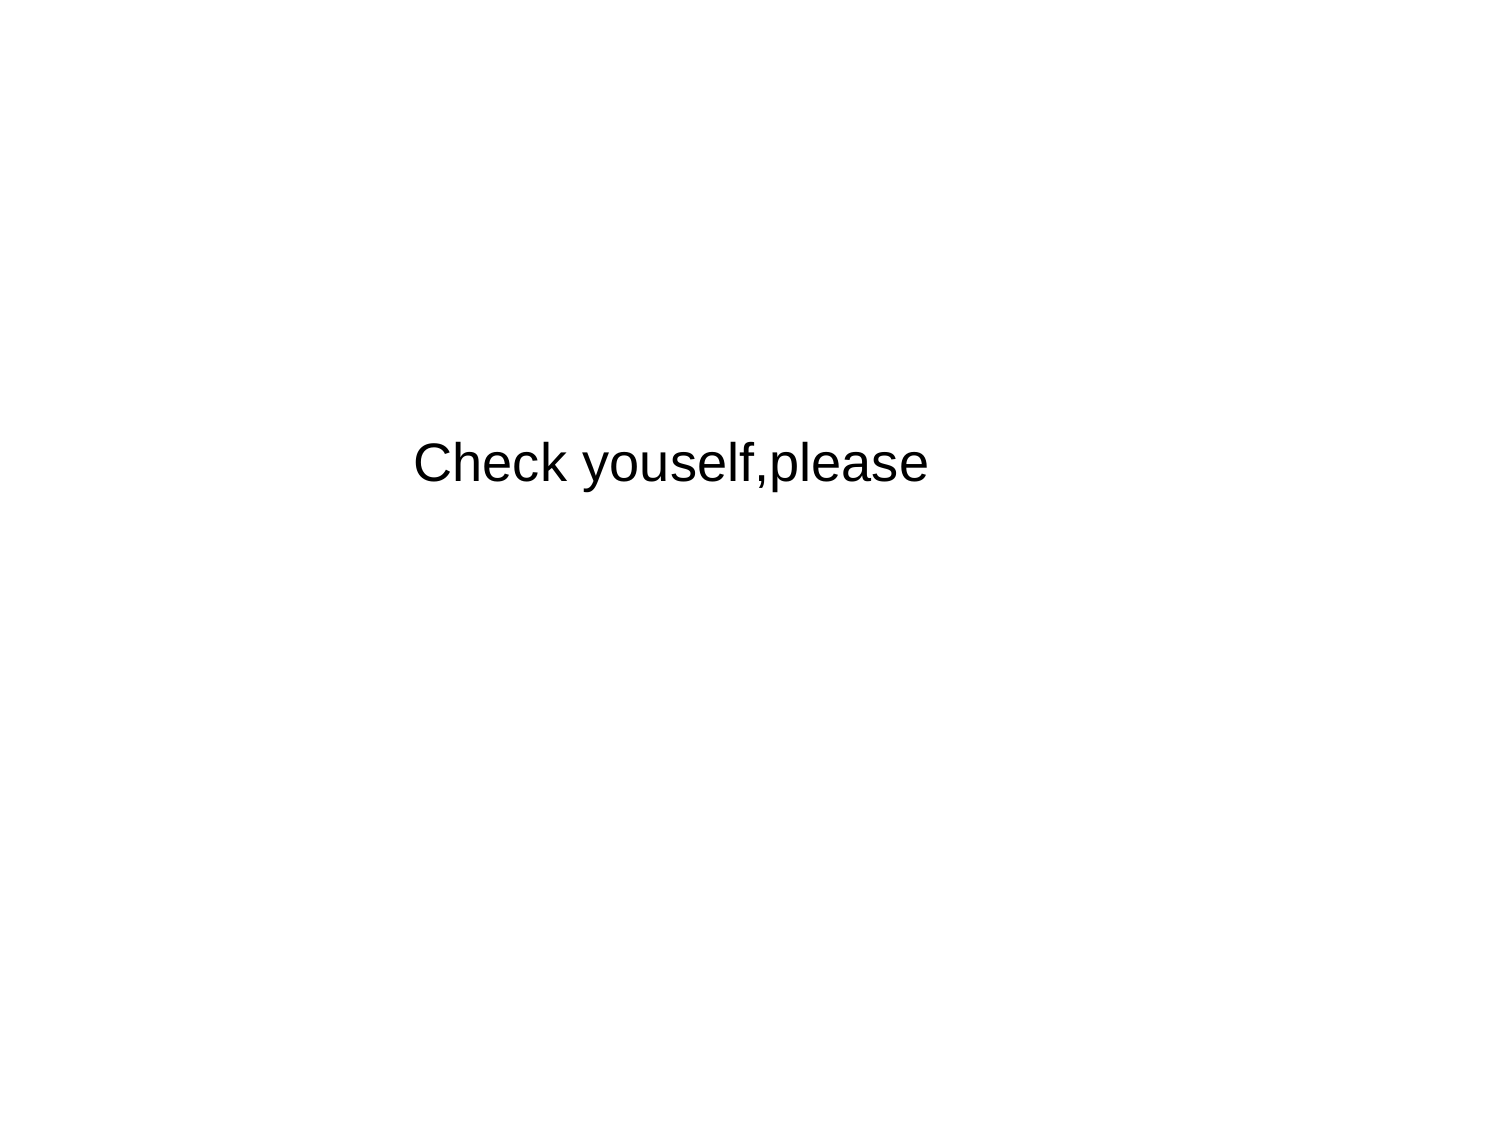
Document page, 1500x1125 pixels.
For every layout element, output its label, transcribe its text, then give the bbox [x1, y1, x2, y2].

text_box Check youself,please [398, 425, 945, 501]
